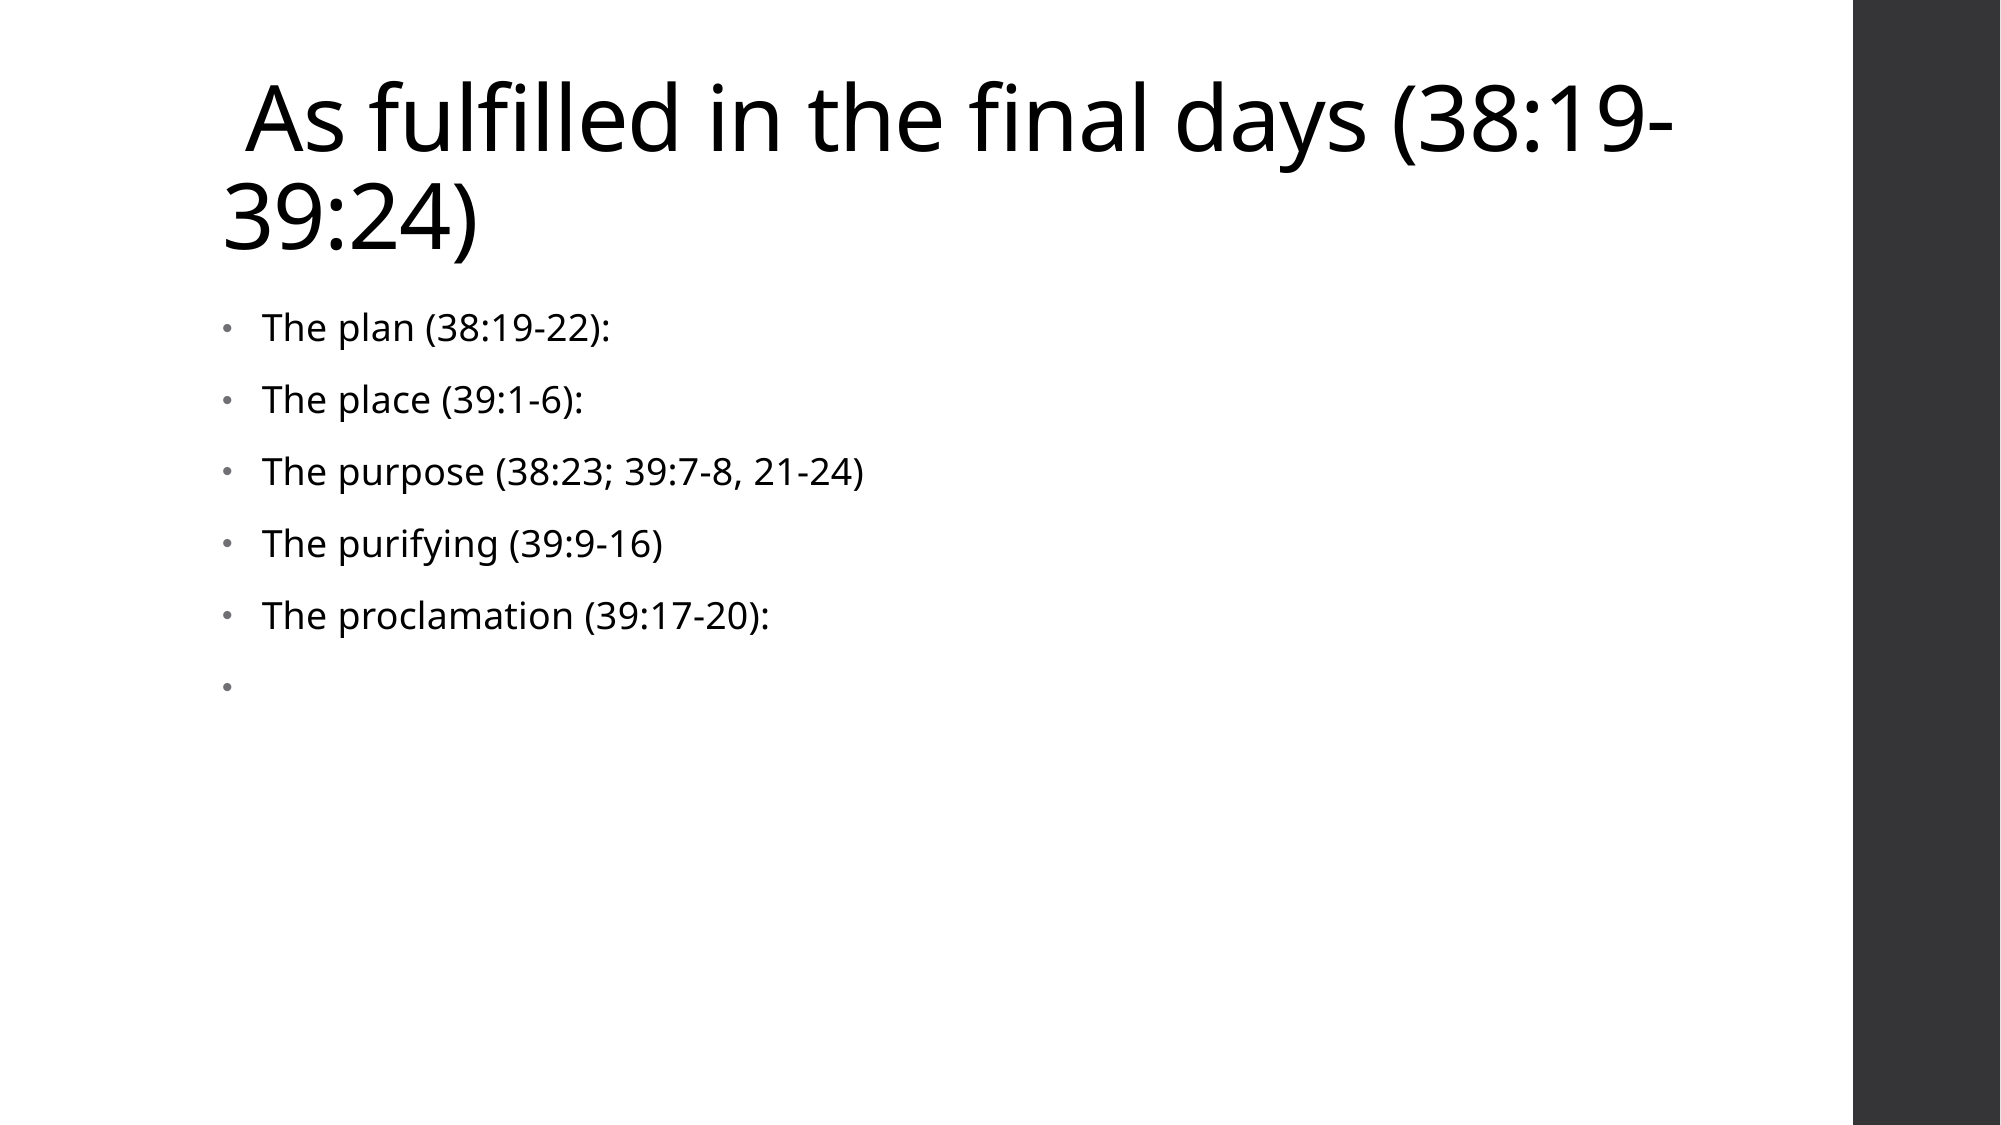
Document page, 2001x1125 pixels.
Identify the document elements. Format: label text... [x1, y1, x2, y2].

list The plan (38:19-22): The place (39:1-6): The purpose (38:23; 39:7-8, 21-24) The purifying (39:9-16) The proclamation (39:17-20): [206, 299, 1617, 1014]
title As fulfilled in the final days (38:19-39:24) [206, 60, 1797, 278]
